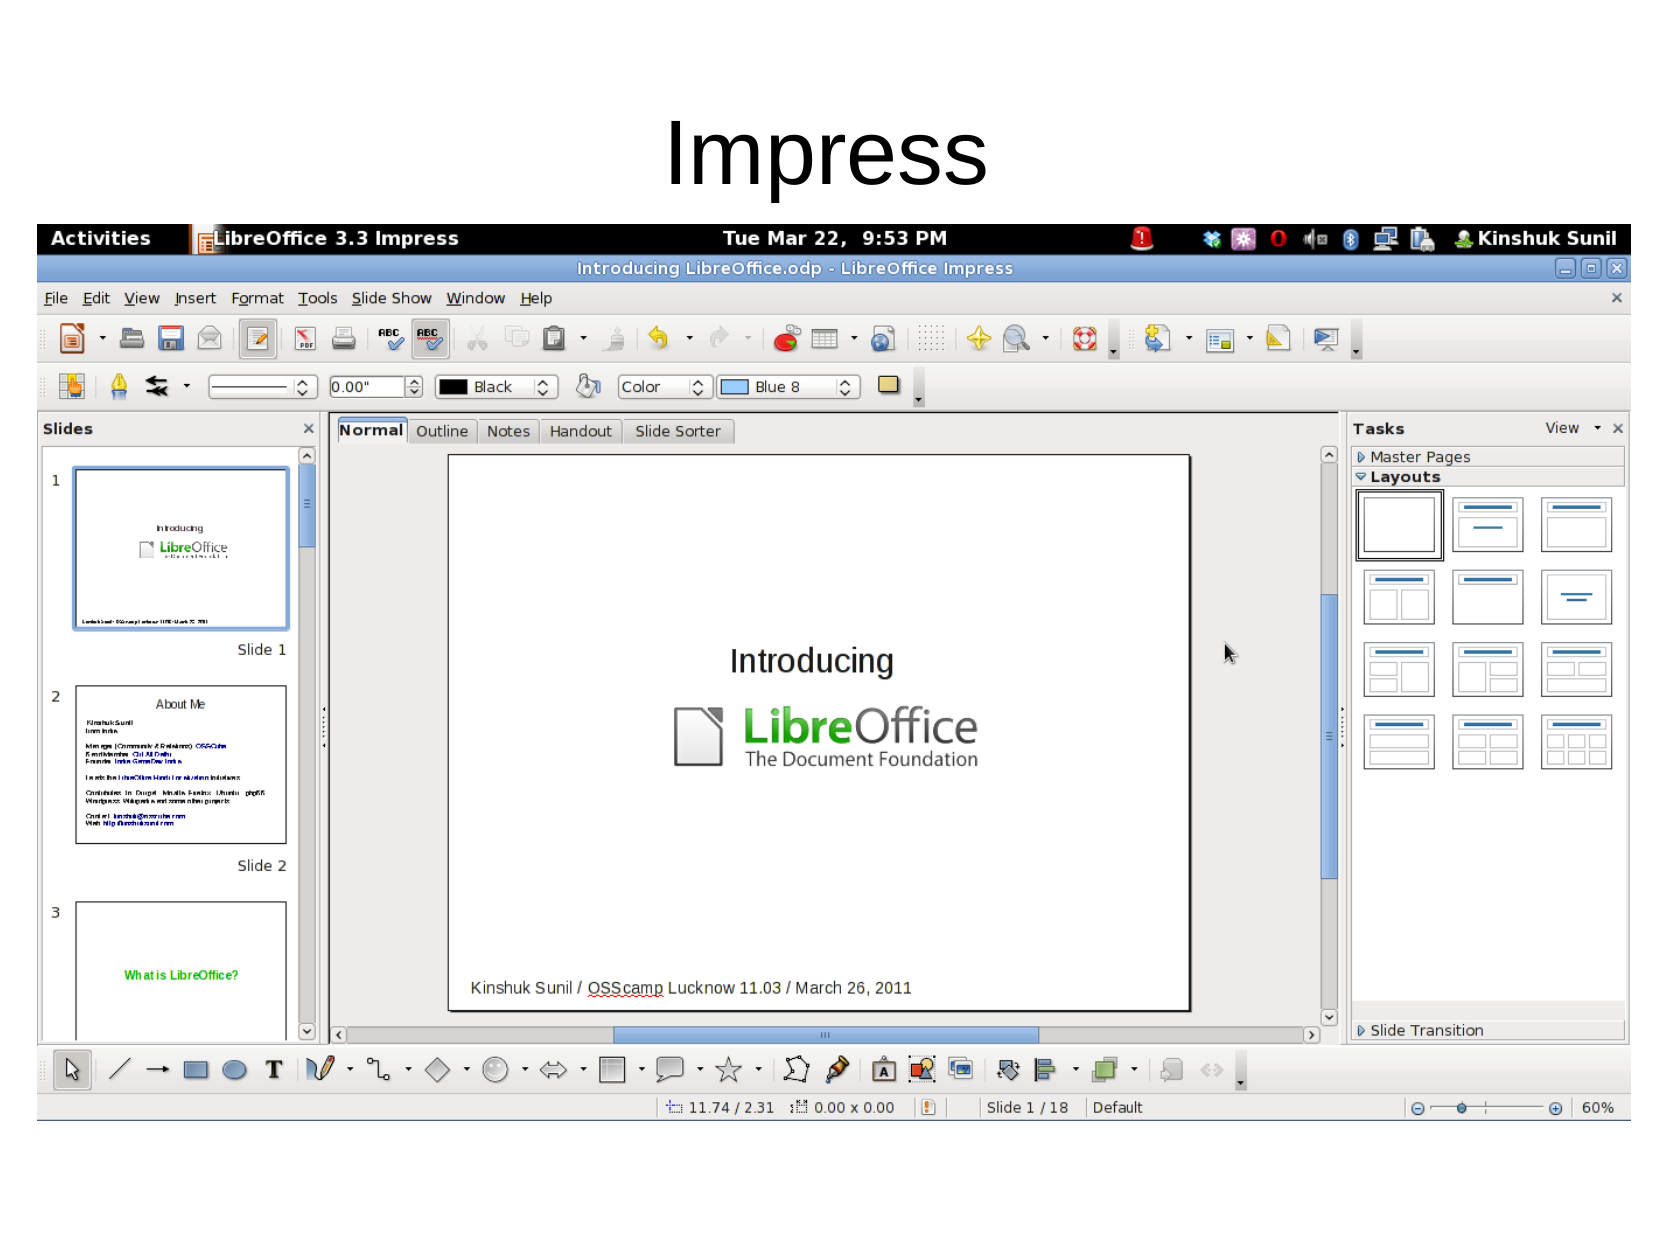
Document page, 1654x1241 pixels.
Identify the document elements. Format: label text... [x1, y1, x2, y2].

picture [37, 224, 1631, 1121]
title Impress [82, 49, 1571, 224]
